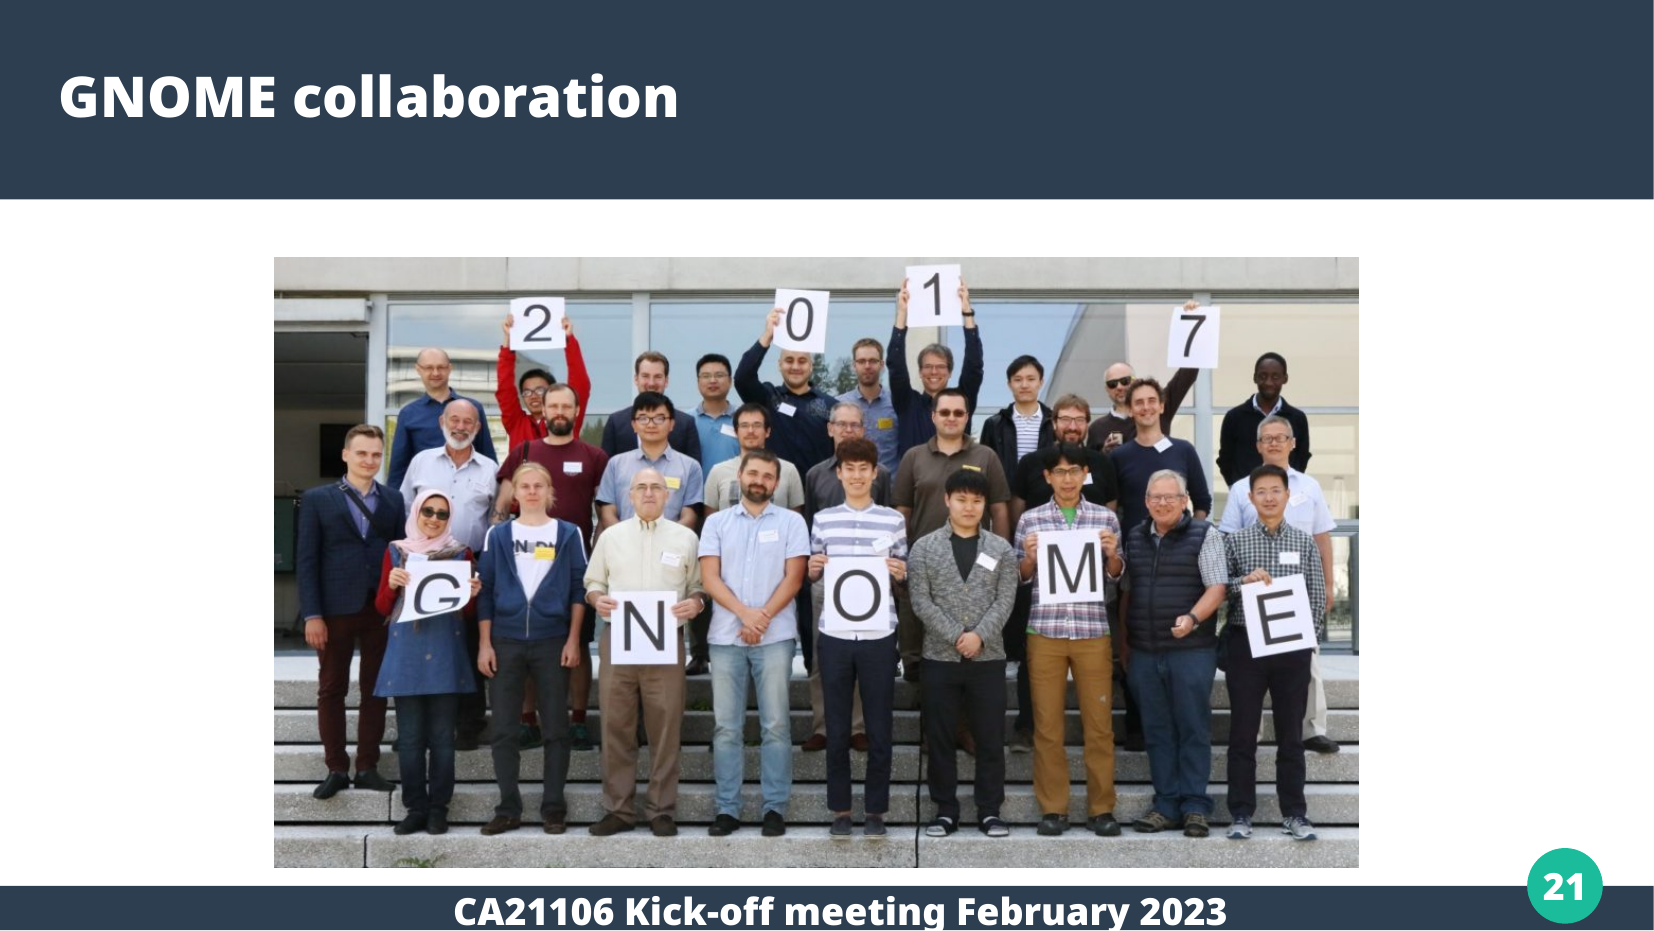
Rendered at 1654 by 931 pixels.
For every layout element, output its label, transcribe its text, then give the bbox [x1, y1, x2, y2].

title GNOME collaboration [59, 37, 1595, 155]
picture [274, 257, 1359, 868]
